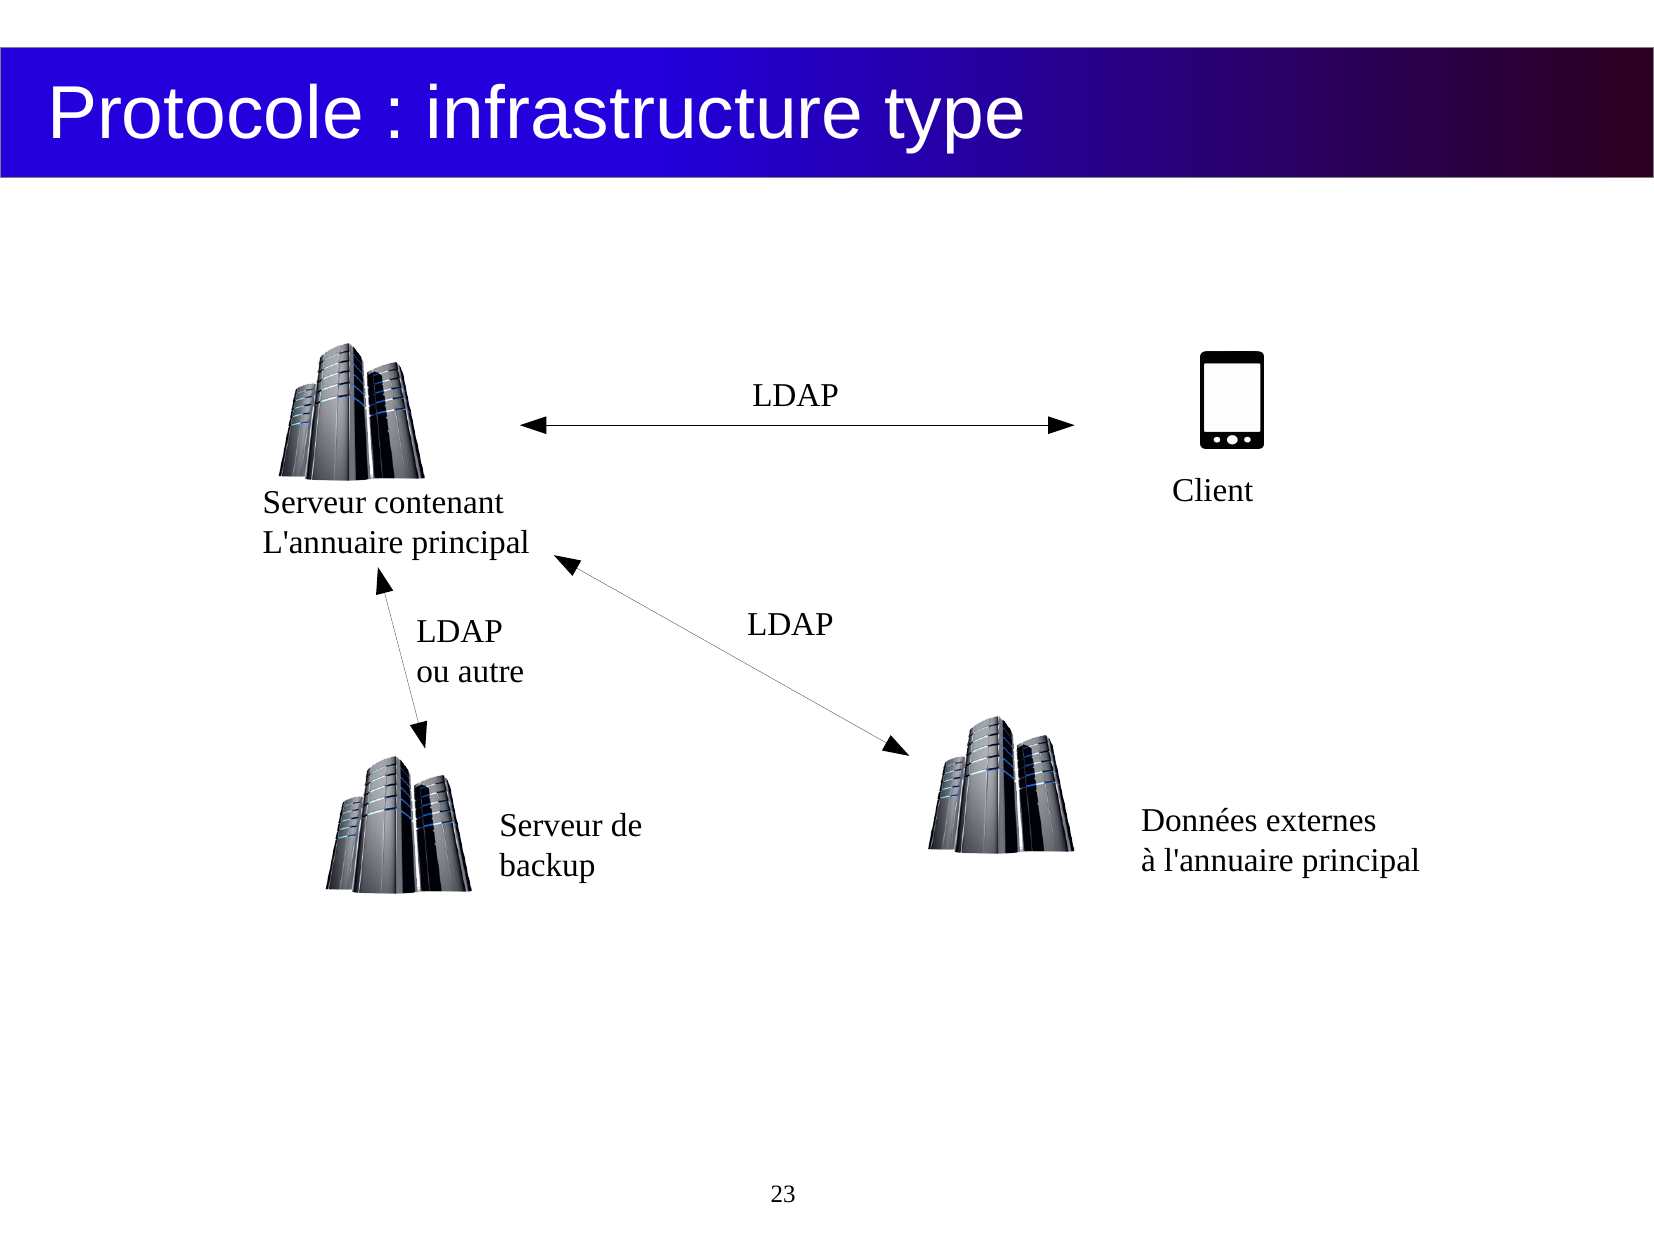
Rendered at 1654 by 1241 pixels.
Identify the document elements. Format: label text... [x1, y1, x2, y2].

picture [283, 736, 508, 898]
picture [236, 323, 461, 485]
text_box LDAP [737, 366, 861, 421]
text_box Client [1157, 460, 1277, 516]
text_box LDAP [732, 594, 856, 650]
text_box Serveur contenant L'annuaire principal [248, 472, 554, 568]
text_box Données externes à l'annuaire principal [1126, 791, 1436, 886]
text_box LDAP ou autre [401, 602, 548, 697]
picture [885, 696, 1111, 858]
text_box Serveur de backup [484, 795, 658, 891]
title Protocole : infrastructure type [47, 6, 1477, 225]
picture [1200, 351, 1264, 449]
